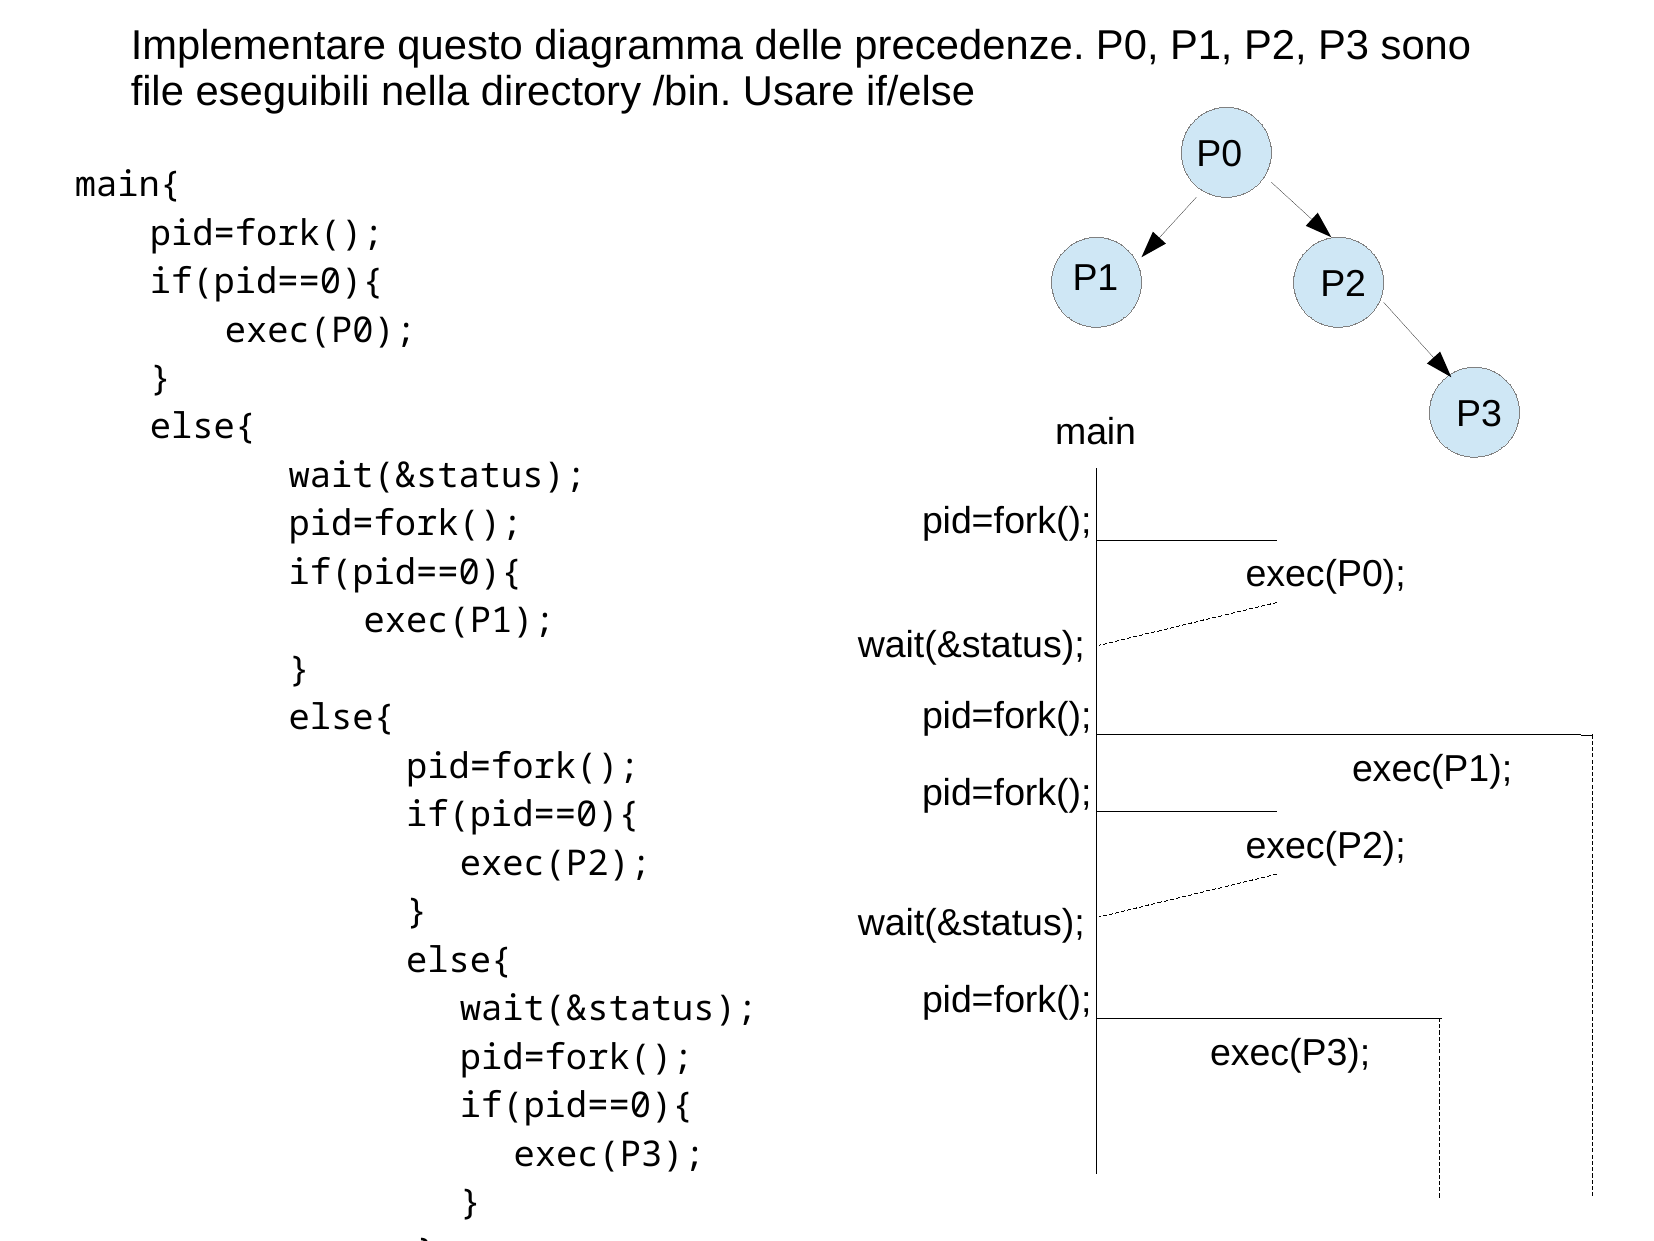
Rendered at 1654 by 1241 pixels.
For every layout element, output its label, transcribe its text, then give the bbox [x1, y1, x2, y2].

text_box pid=fork(); [931, 764, 1107, 821]
text_box [1193, 183, 1260, 198]
text_box exec(P3); [1195, 1023, 1386, 1081]
text_box wait(&status); [931, 893, 1100, 951]
text_box P1 [1057, 249, 1208, 307]
text_box [1058, 307, 1135, 328]
text_box P2 [1305, 255, 1456, 313]
text_box main [1040, 403, 1151, 461]
text_box [1190, 107, 1263, 125]
text_box wait(&status); [931, 616, 1100, 674]
text_box exec(P1); [1337, 740, 1528, 798]
text_box P3 [1441, 385, 1592, 443]
text_box [1293, 237, 1375, 328]
text_box exec(P2); [1230, 817, 1421, 875]
text_box pid=fork(); [931, 687, 1107, 745]
text_box pid=fork(); [931, 492, 1107, 550]
text_box [1066, 237, 1127, 249]
text_box main{ pid=fork(); if(pid==0){ exec(P0); } else{ wait(&status); pid=fork(); if(pid==0){ exec(P1); } else{ pid=fork(); if(pid==0){ exec(P2); } else{ wait(&status); pid=fork(); if(pid==0){ exec(P3); } } } } } [60, 151, 931, 1240]
text_box exec(P0); [1230, 545, 1421, 603]
text_box pid=fork(); [931, 970, 1107, 1028]
list Implementare questo diagramma delle precedenze. P0, P1, P2, P3 sono file eseguibili nella directory /bin. Usare if/else [60, 21, 1516, 139]
text_box [1051, 260, 1057, 304]
text_box P0 [1181, 125, 1332, 183]
text_box [1429, 367, 1511, 458]
